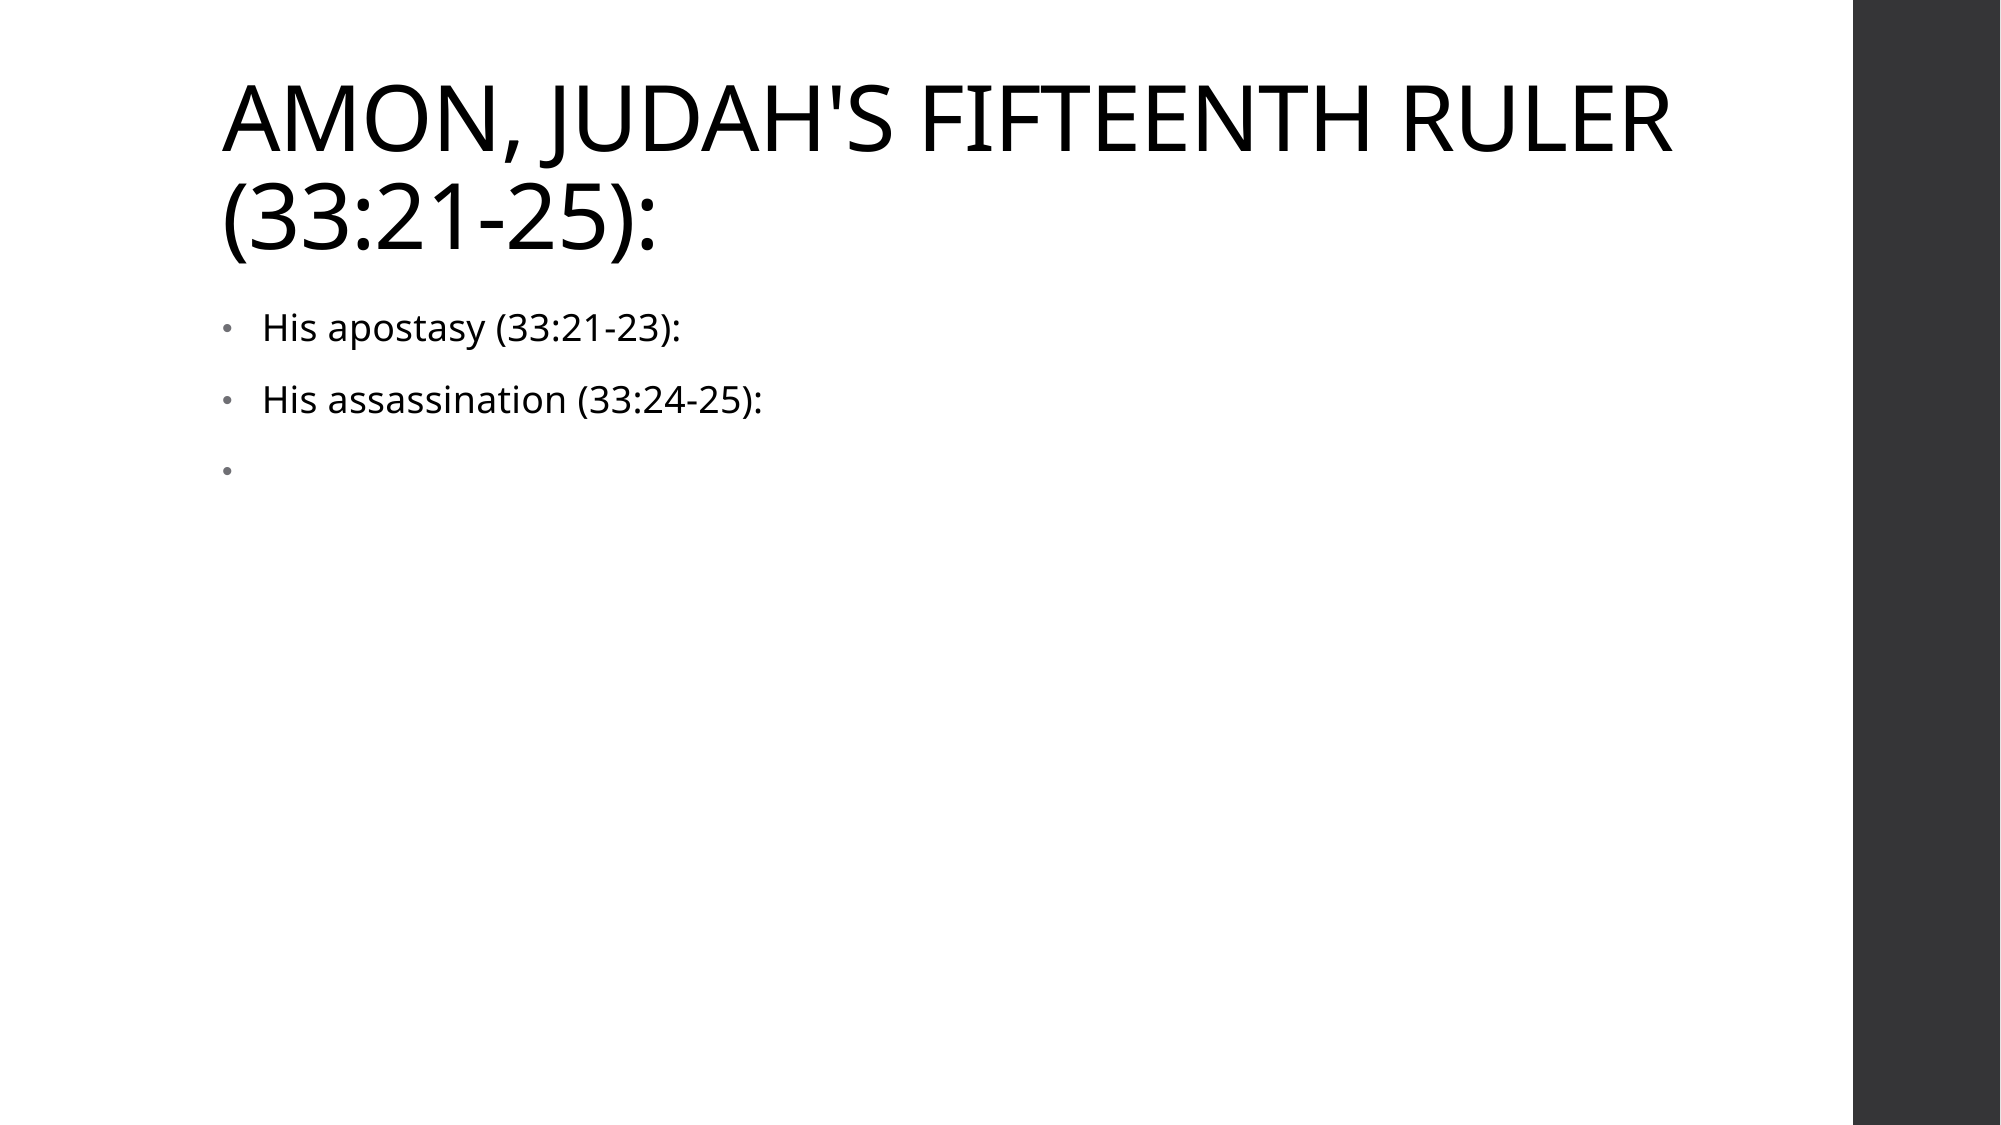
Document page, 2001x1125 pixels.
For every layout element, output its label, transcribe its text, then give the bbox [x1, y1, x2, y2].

list His apostasy (33:21-23): His assassination (33:24-25): [206, 299, 1617, 1014]
title AMON, JUDAH'S FIFTEENTH RULER (33:21-25): [206, 60, 1797, 278]
